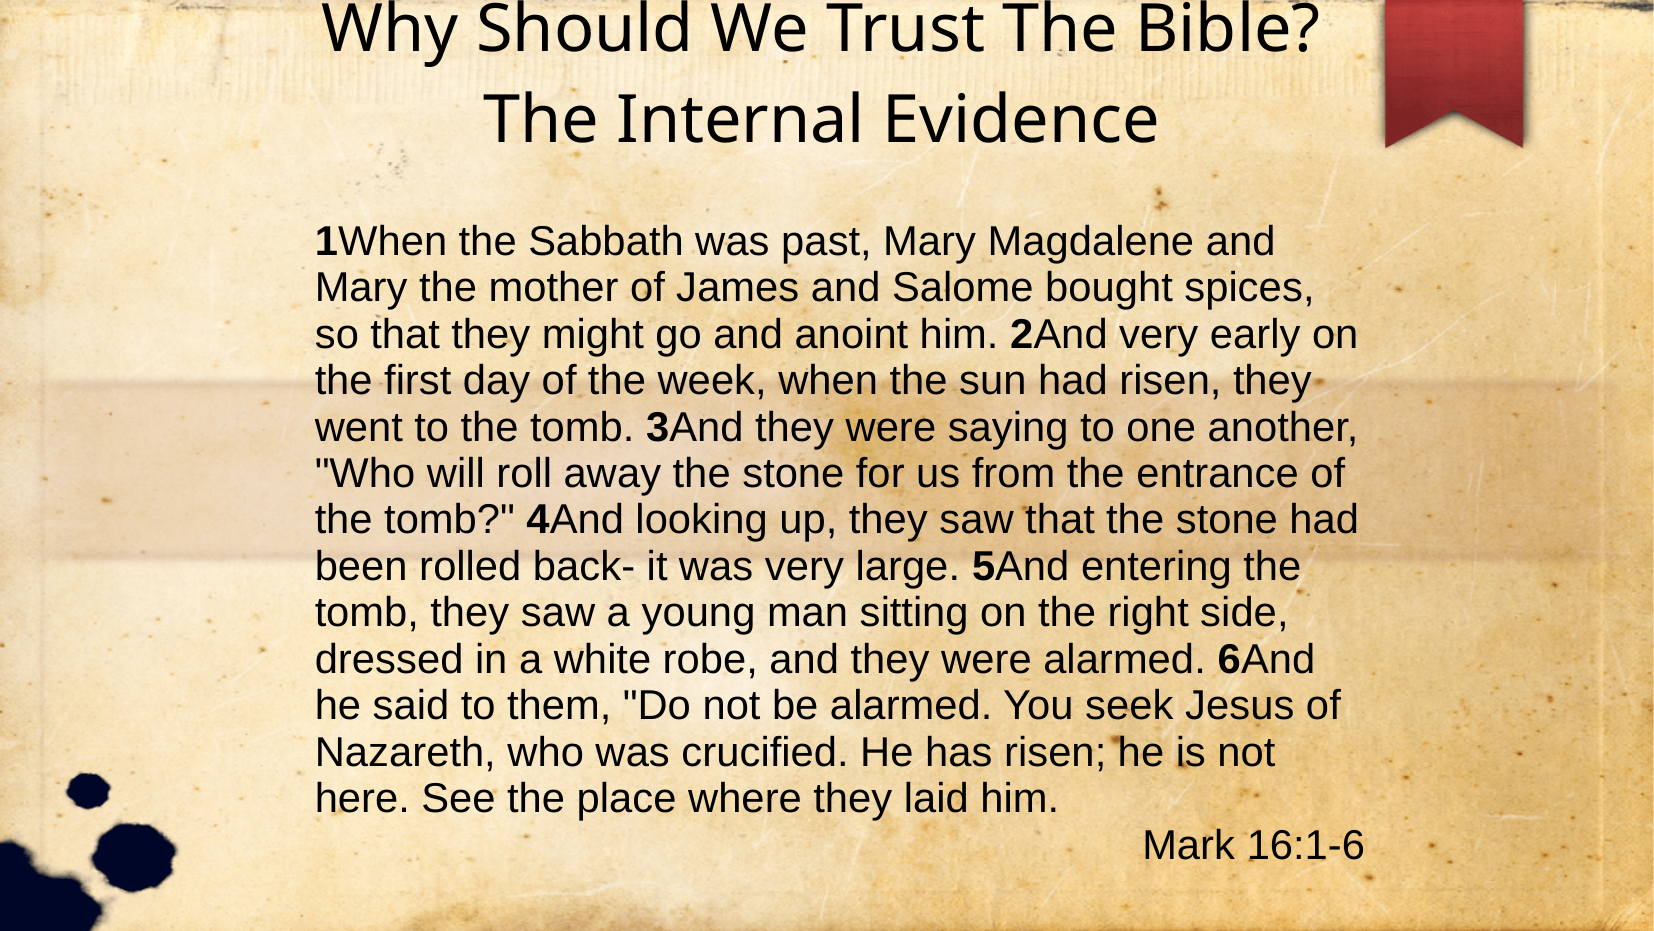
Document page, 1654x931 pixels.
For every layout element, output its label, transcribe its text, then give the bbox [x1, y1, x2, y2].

picture [0, 0, 1654, 931]
text_box 1When the Sabbath was past, Mary Magdalene and Mary the mother of James and Salome bought spices, so that they might go and anoint him. 2And very early on the first day of the week, when the sun had risen, they went to the tomb. 3And they were saying to one another, "Who will roll away the stone for us from the entrance of the tomb?" 4And looking up, they saw that the stone had been rolled back- it was very large. 5And entering the tomb, they saw a young man sitting on the right side, dressed in a white robe, and they were alarmed. 6And he said to them, "Do not be alarmed. You seek Jesus of Nazareth, who was crucified. He has risen; he is not here. See the place where they laid him. Mark 16:1-6 [300, 210, 1381, 901]
title Why Should We Trust The Bible? The Internal Evidence [289, 0, 1355, 176]
